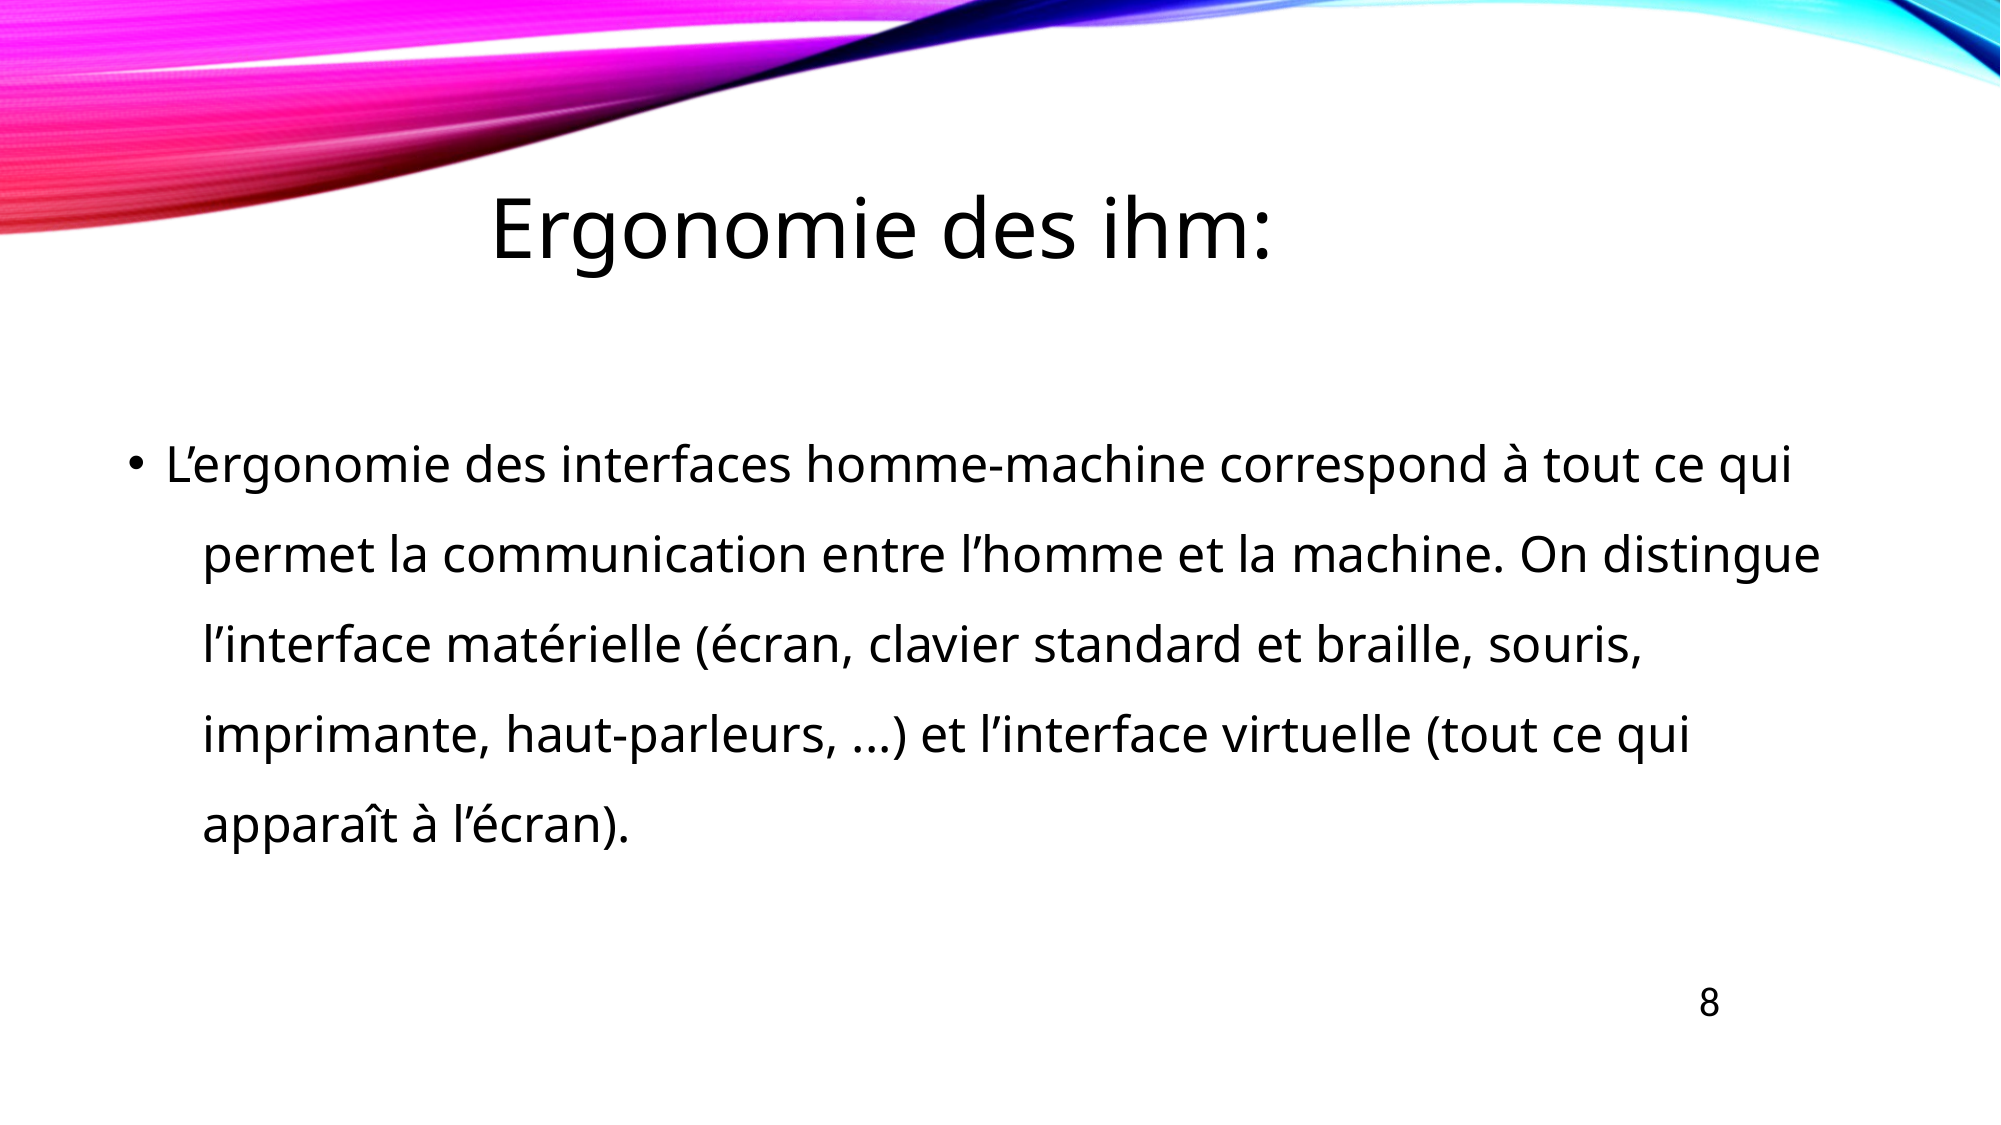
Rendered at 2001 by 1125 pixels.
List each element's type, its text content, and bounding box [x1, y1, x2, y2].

picture [0, 0, 2000, 237]
title Ergonomie des ihm: [474, 125, 1888, 338]
text_box <numéro> [1684, 967, 1775, 1030]
list L’ergonomie des interfaces homme-machine correspond à tout ce qui permet la communication entre l’homme et la machine. On distingue l’interface matérielle (écran, clavier standard et braille, souris, imprimante, haut-parleurs, ...) et l’interface virtuelle (tout ce qui apparaît à l’écran). [112, 394, 1888, 1002]
